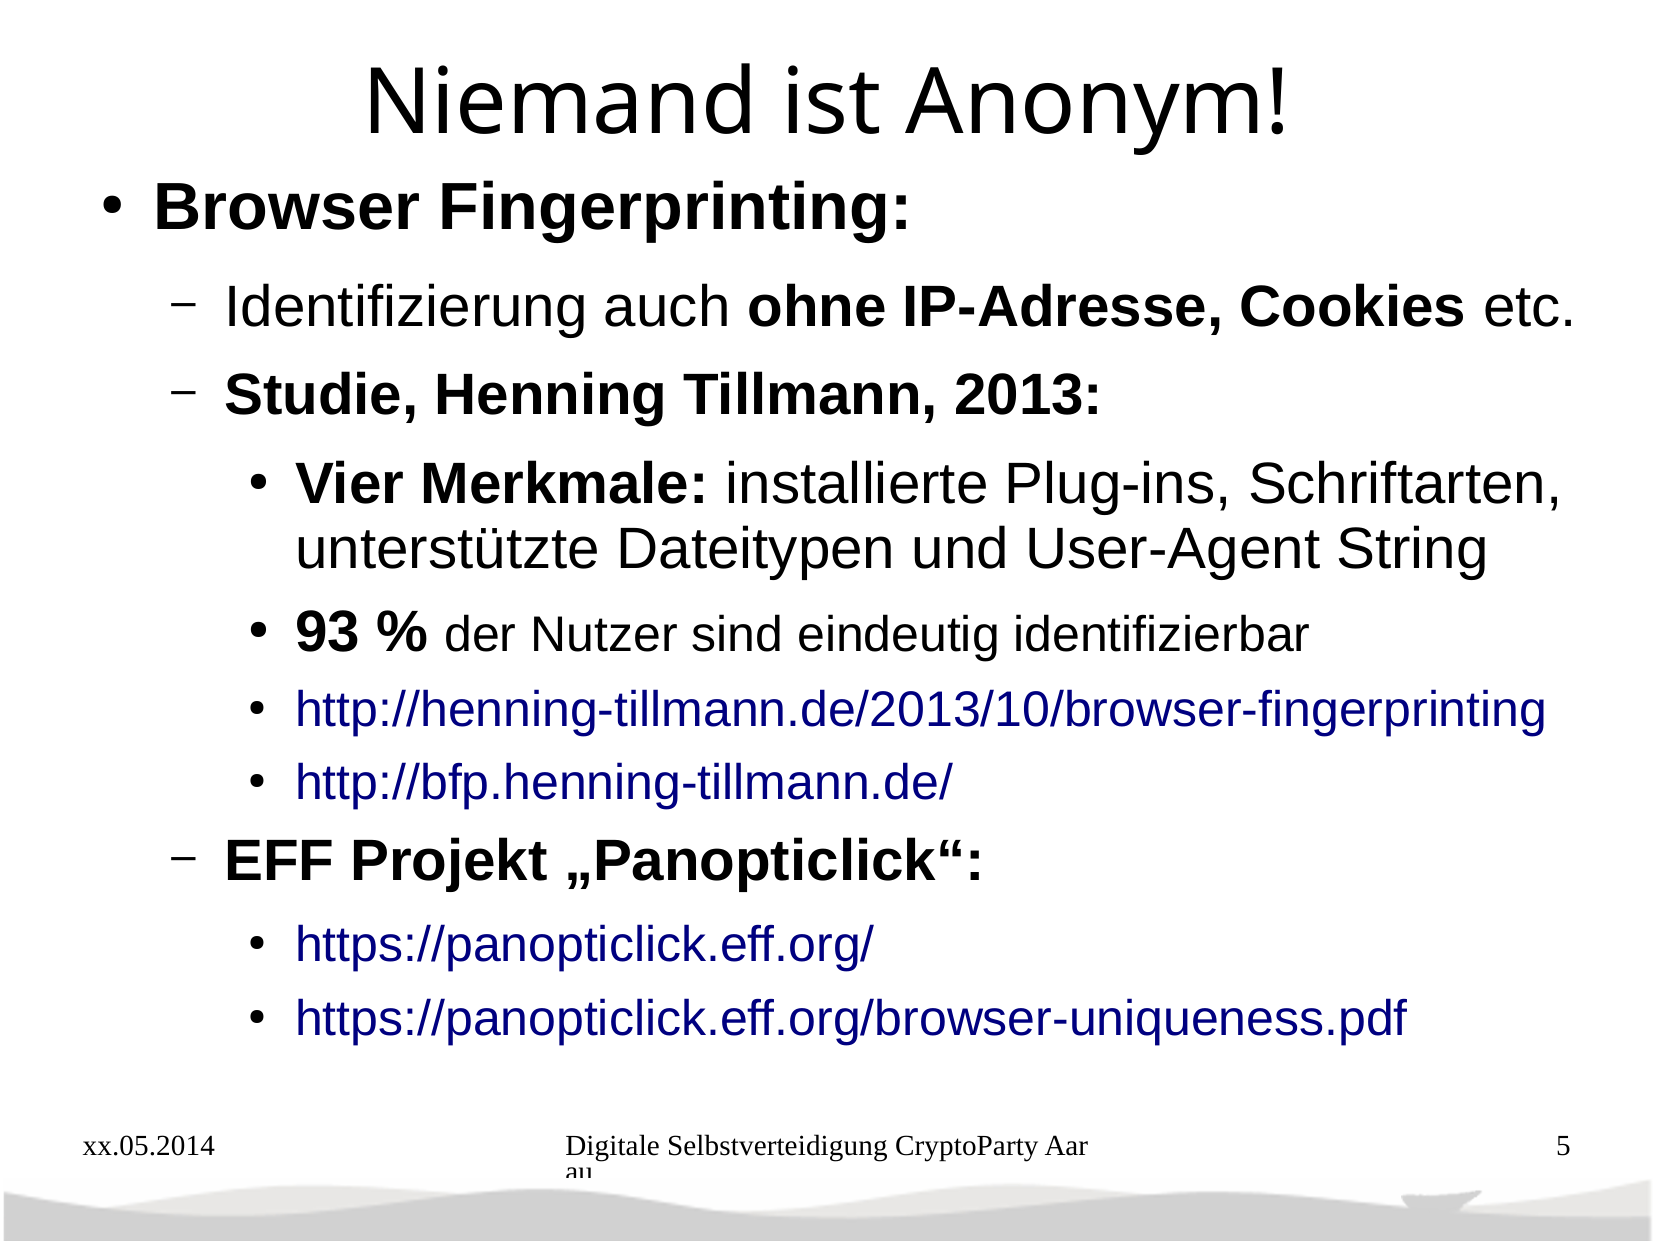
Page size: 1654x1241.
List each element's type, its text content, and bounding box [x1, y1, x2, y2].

list Browser Fingerprinting: Identifizierung auch ohne IP-Adresse, Cookies etc. Studie, Henning Tillmann, 2013: Vier Merkmale: installierte Plug-ins, Schriftarten, unterstützte Dateitypen und User-Agent String 93 % der Nutzer sind eindeutig identifizierbar http://henning-tillmann.de/2013/10/browser-fingerprinting http://bfp.henning-tillmann.de/ EFF Projekt „Panopticlick“: https://panopticlick.eff.org/ https://panopticlick.eff.org/browser-uniqueness.pdf [82, 169, 1642, 1098]
picture [3, 1178, 1654, 1241]
title Niemand ist Anonym! [82, 19, 1571, 169]
